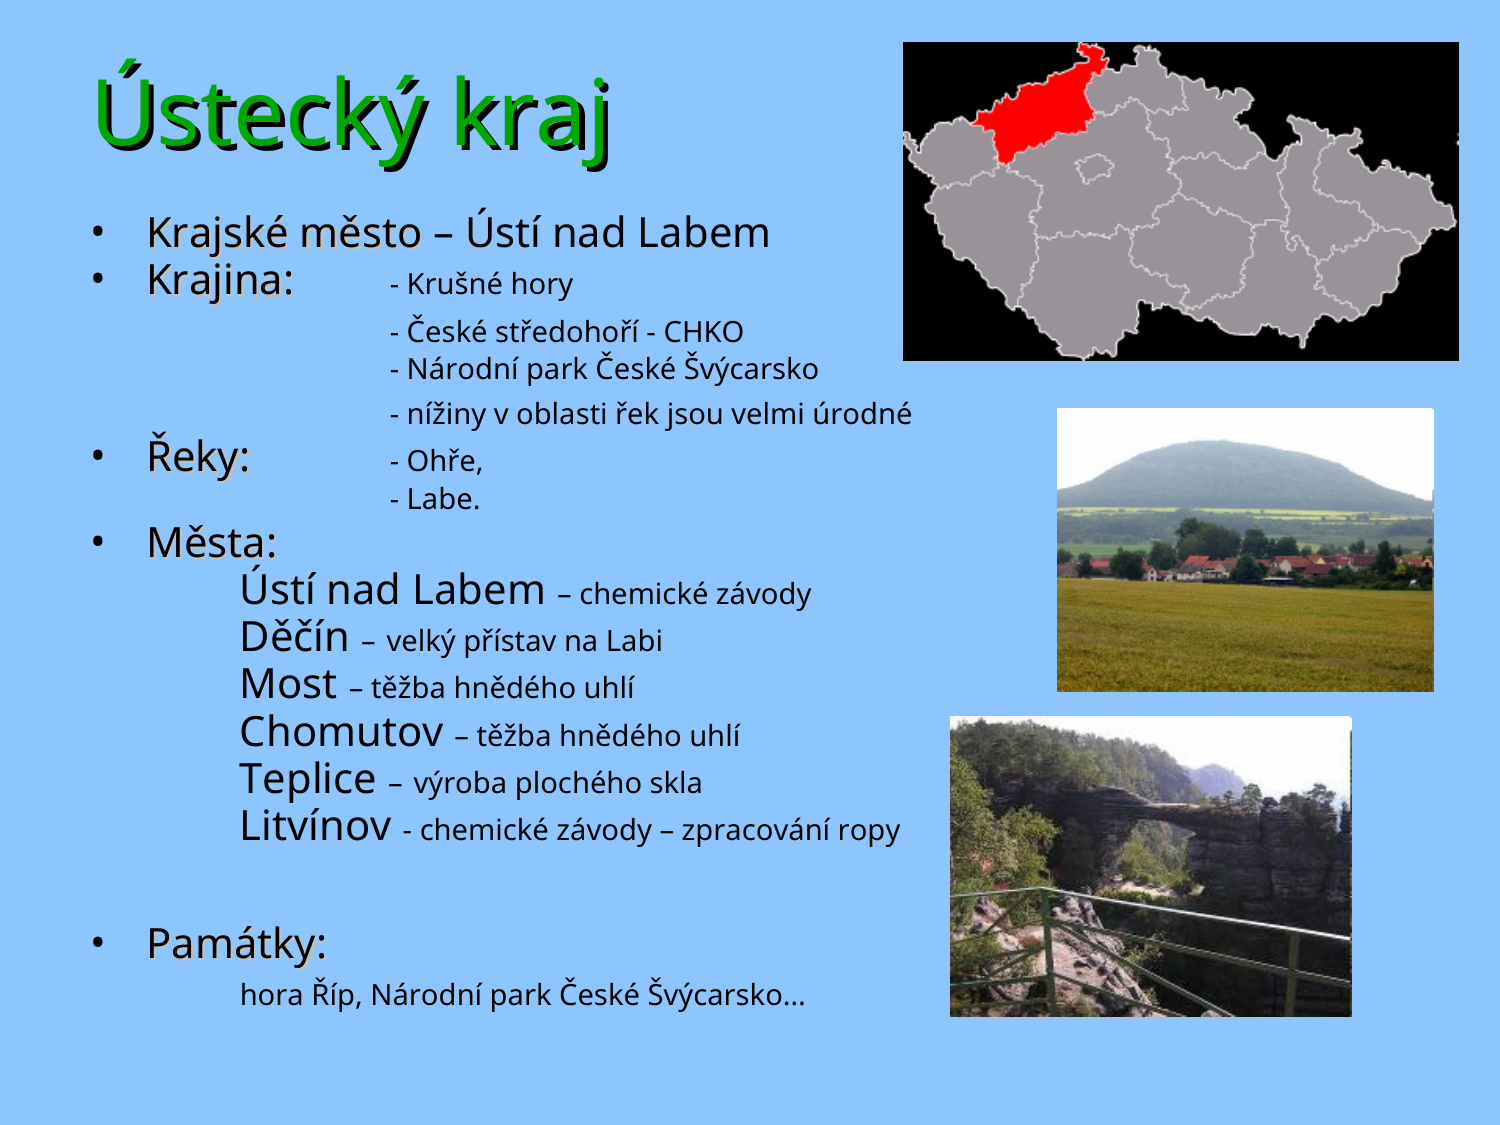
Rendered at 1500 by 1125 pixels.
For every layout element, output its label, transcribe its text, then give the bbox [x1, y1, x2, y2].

list Krajské město – Ústí nad Labem Krajina: - Krušné hory - České středohoří - CHKO - Národní park České Švýcarsko - nížiny v oblasti řek jsou velmi úrodné Řeky: - Ohře, - Labe. Města: Ústí nad Labem – chemické závody Děčín – velký přístav na Labi Most – těžba hnědého uhlí Chomutov – těžba hnědého uhlí Teplice – výroba plochého skla Litvínov - chemické závody – zpracování ropy Památky: hora Říp, Národní park České Švýcarsko… [74, 208, 1046, 1023]
picture [903, 42, 1459, 361]
picture [950, 716, 1352, 1017]
picture [1057, 408, 1434, 692]
title Ústecký kraj [75, 45, 903, 173]
